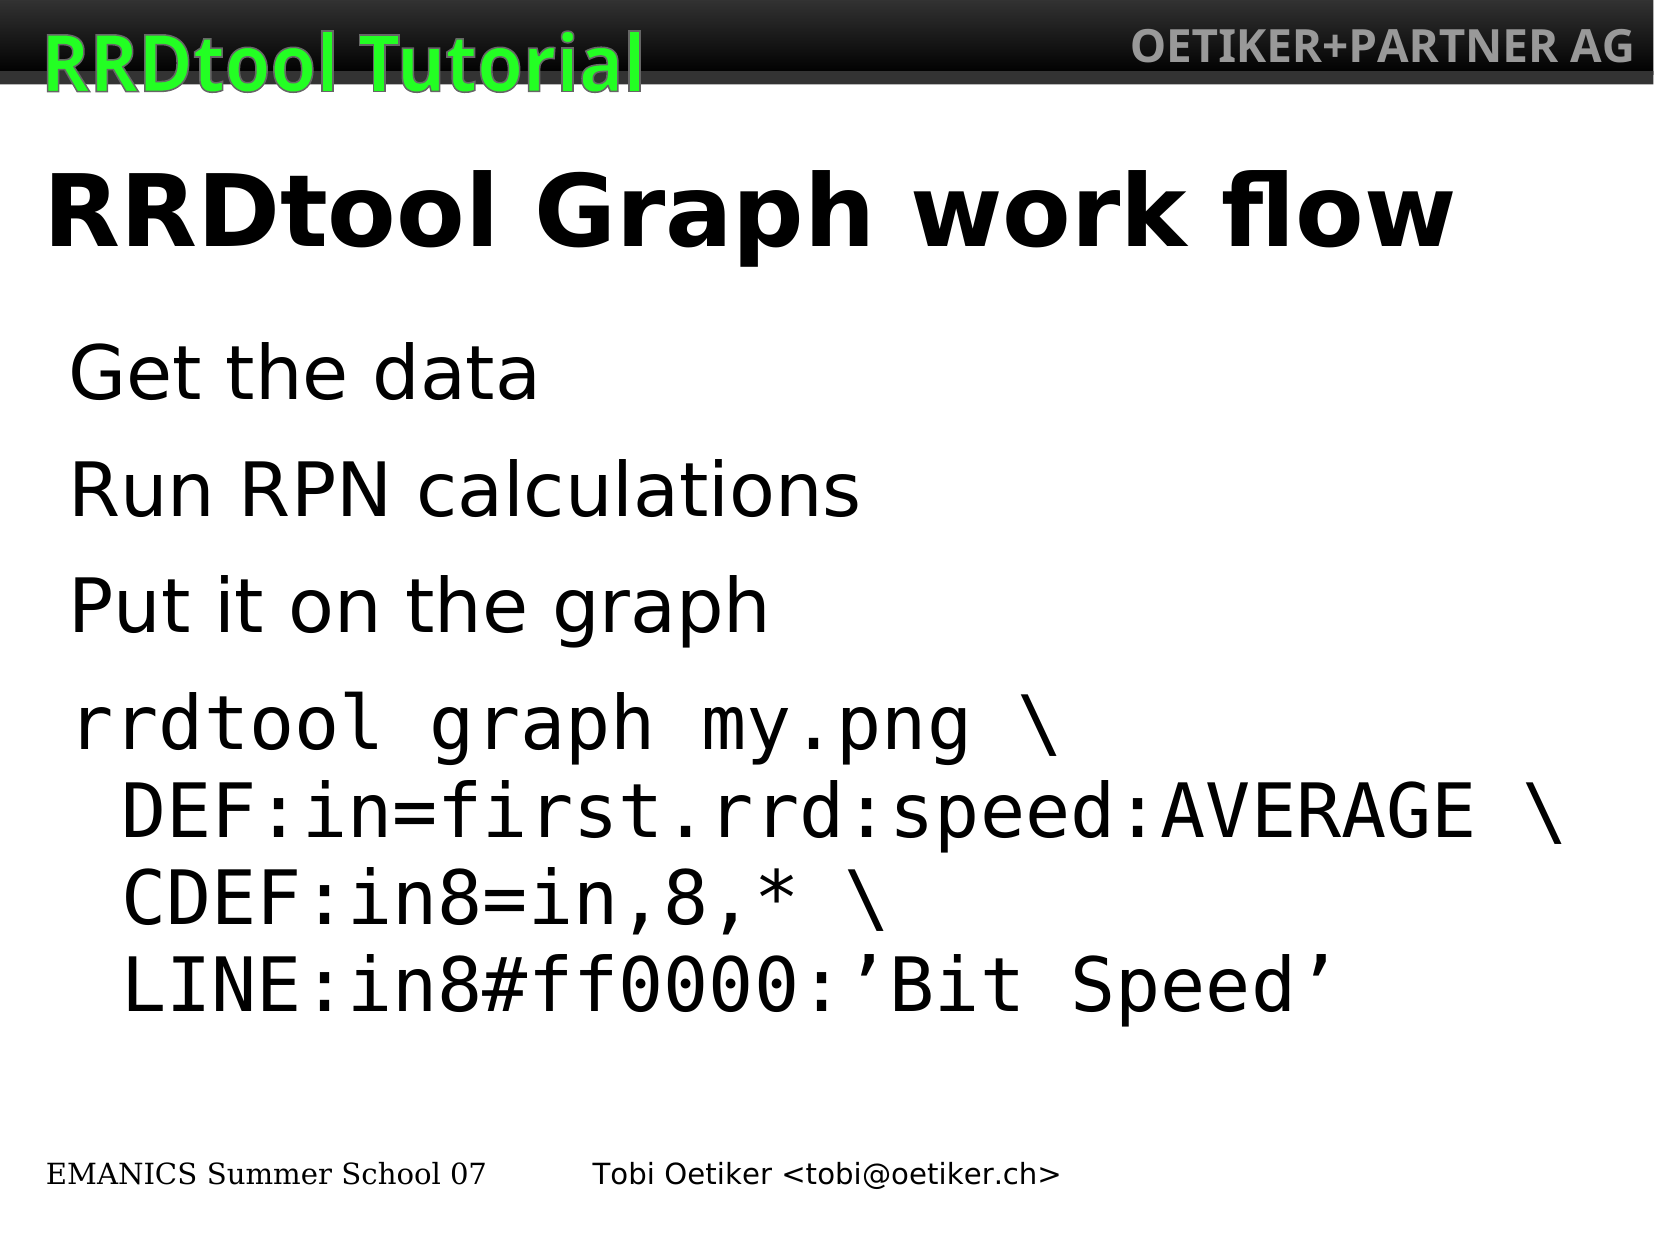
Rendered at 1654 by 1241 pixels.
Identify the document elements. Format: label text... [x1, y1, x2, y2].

title RRDtool Graph work flow [43, 137, 1582, 287]
list Get the data Run RPN calculations Put it on the graph rrdtool graph my.png \ DEF:in=first.rrd:speed:AVERAGE \ CDEF:in8=in,8,* \ LINE:in8#ff0000:’Bit Speed’ [50, 329, 1571, 1084]
